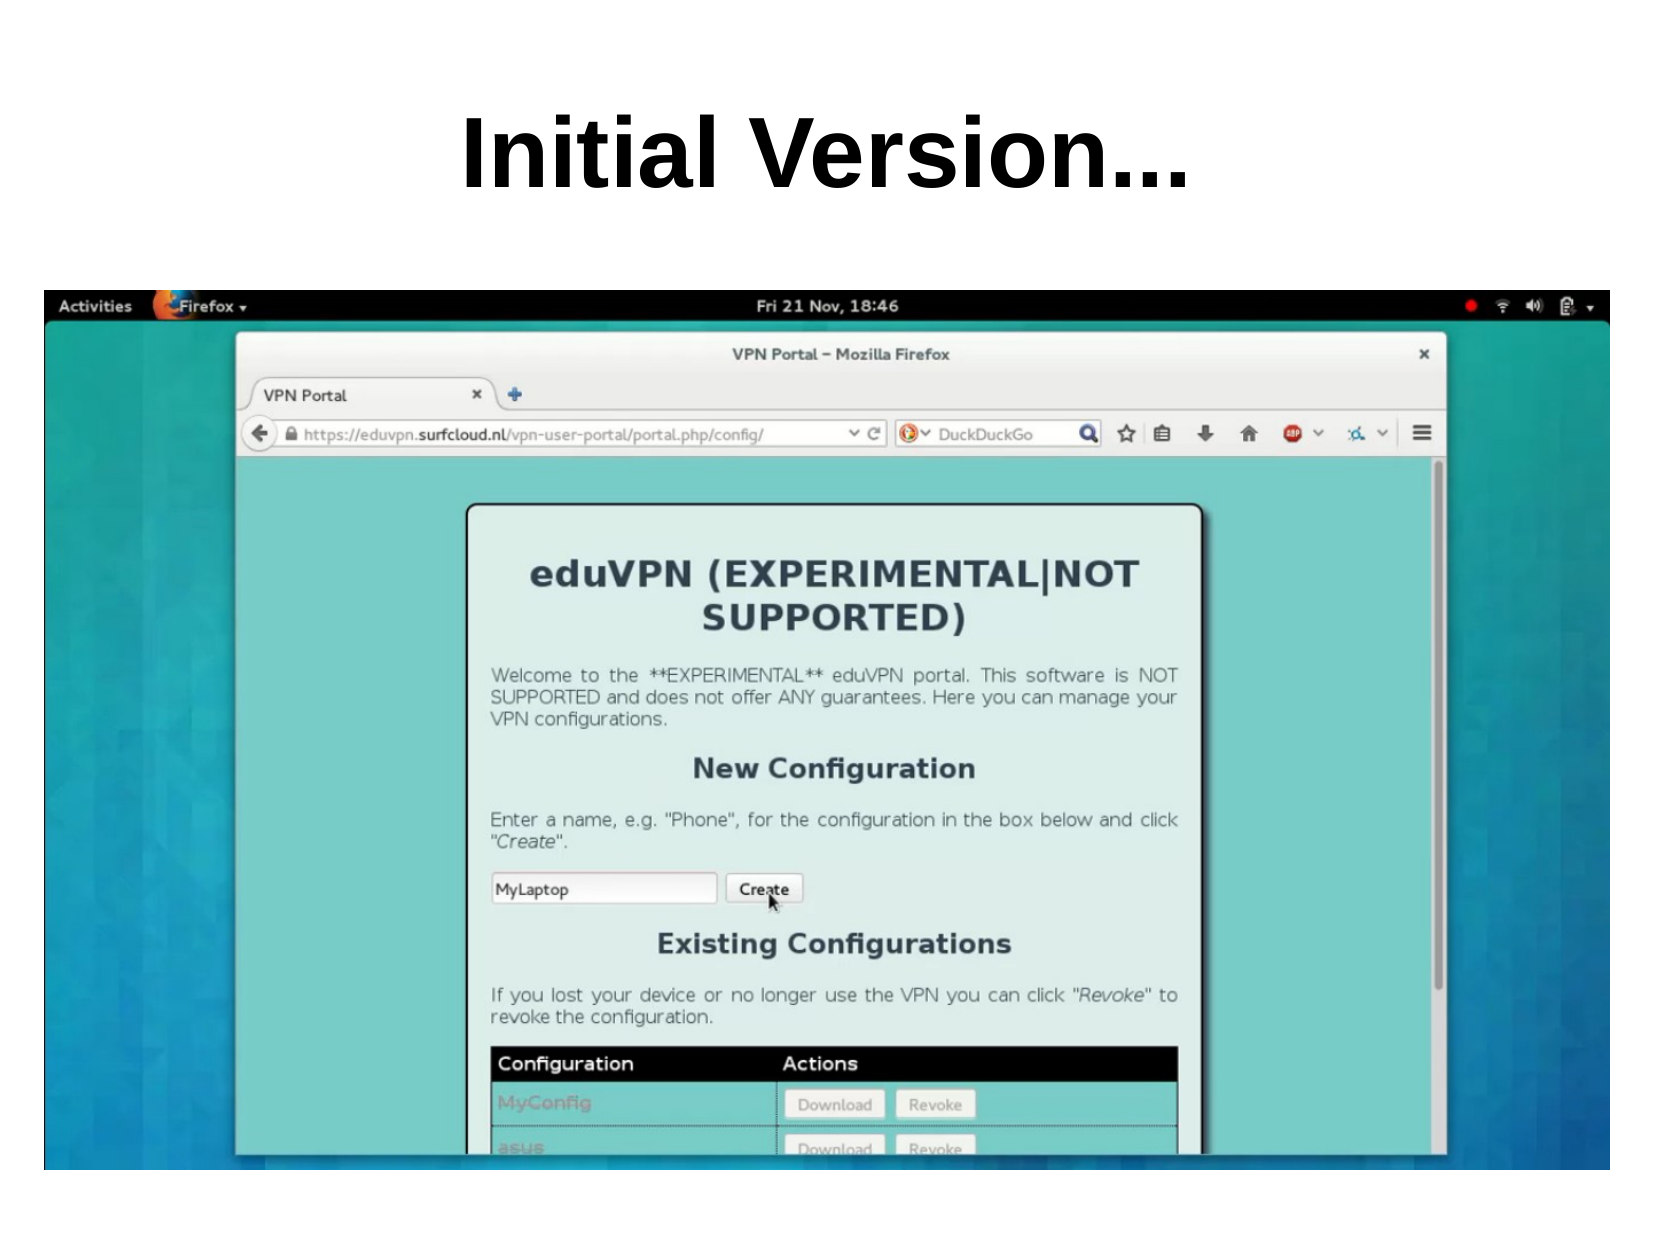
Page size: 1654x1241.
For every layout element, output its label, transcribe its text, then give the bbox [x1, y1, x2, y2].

picture [61, 1159, 67, 1171]
picture [248, 1160, 261, 1166]
title Initial Version... [82, 49, 1571, 257]
picture [1493, 1160, 1498, 1171]
picture [44, 290, 1610, 1171]
